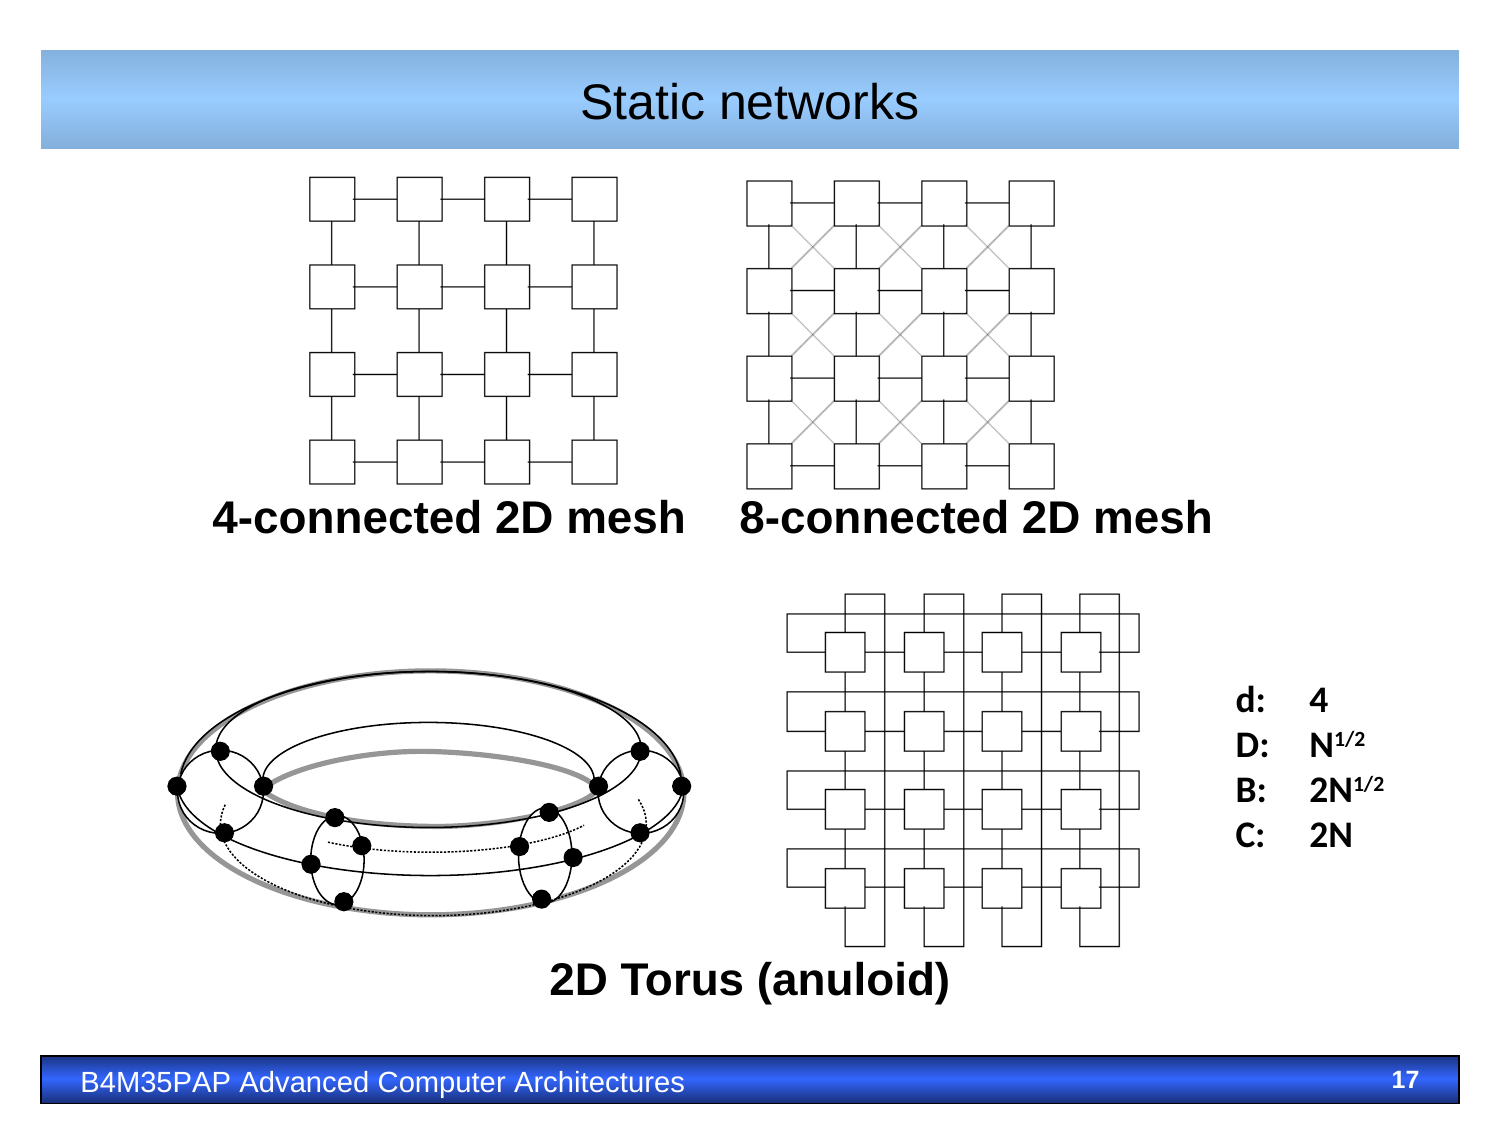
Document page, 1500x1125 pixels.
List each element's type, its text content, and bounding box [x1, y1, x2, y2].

text_box 4-connected 2D mesh 8-connected 2D mesh [64, 480, 1285, 551]
chart [778, 585, 1146, 951]
title Static networks [41, 50, 1459, 149]
text_box [529, 803, 558, 817]
text_box [303, 819, 371, 871]
text_box [589, 742, 640, 795]
text_box d: 4 D: N1/2 B: 2N1/2 C: 2N [1145, 667, 1431, 923]
text_box [598, 742, 691, 842]
text_box [217, 742, 273, 797]
text_box 2D Torus (anuloid) [534, 942, 966, 1013]
text_box [535, 902, 551, 908]
text_box [519, 858, 582, 904]
text_box [510, 813, 582, 868]
chart [302, 172, 1061, 480]
text_box [168, 744, 263, 842]
text_box [302, 864, 363, 911]
text_box [326, 808, 351, 821]
